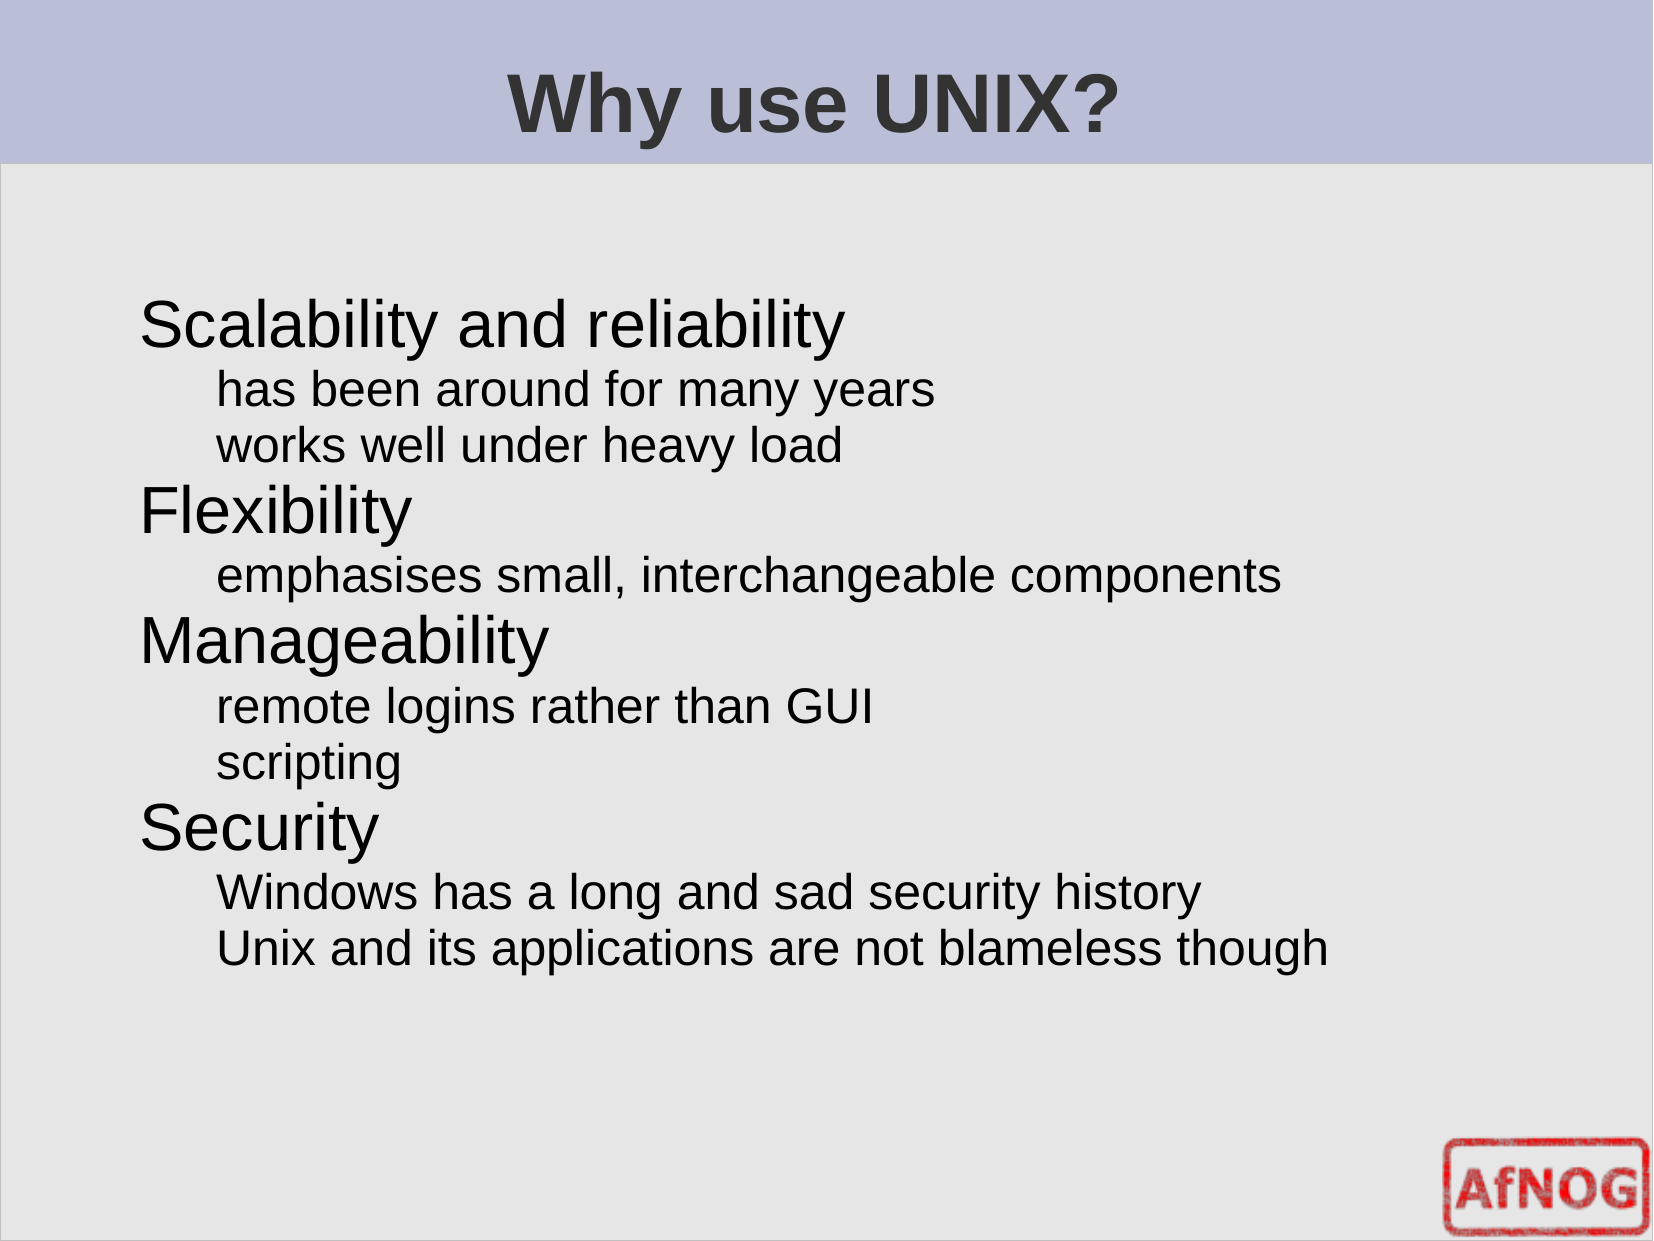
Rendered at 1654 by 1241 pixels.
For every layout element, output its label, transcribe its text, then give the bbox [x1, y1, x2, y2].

title Why use UNIX? [0, 0, 1653, 208]
list Scalability and reliability has been around for many years works well under heavy load Flexibility emphasises small, interchangeable components Manageability remote logins rather than GUI scripting Security Windows has a long and sad security history Unix and its applications are not blameless though [121, 286, 1561, 1097]
picture [1441, 1135, 1653, 1241]
